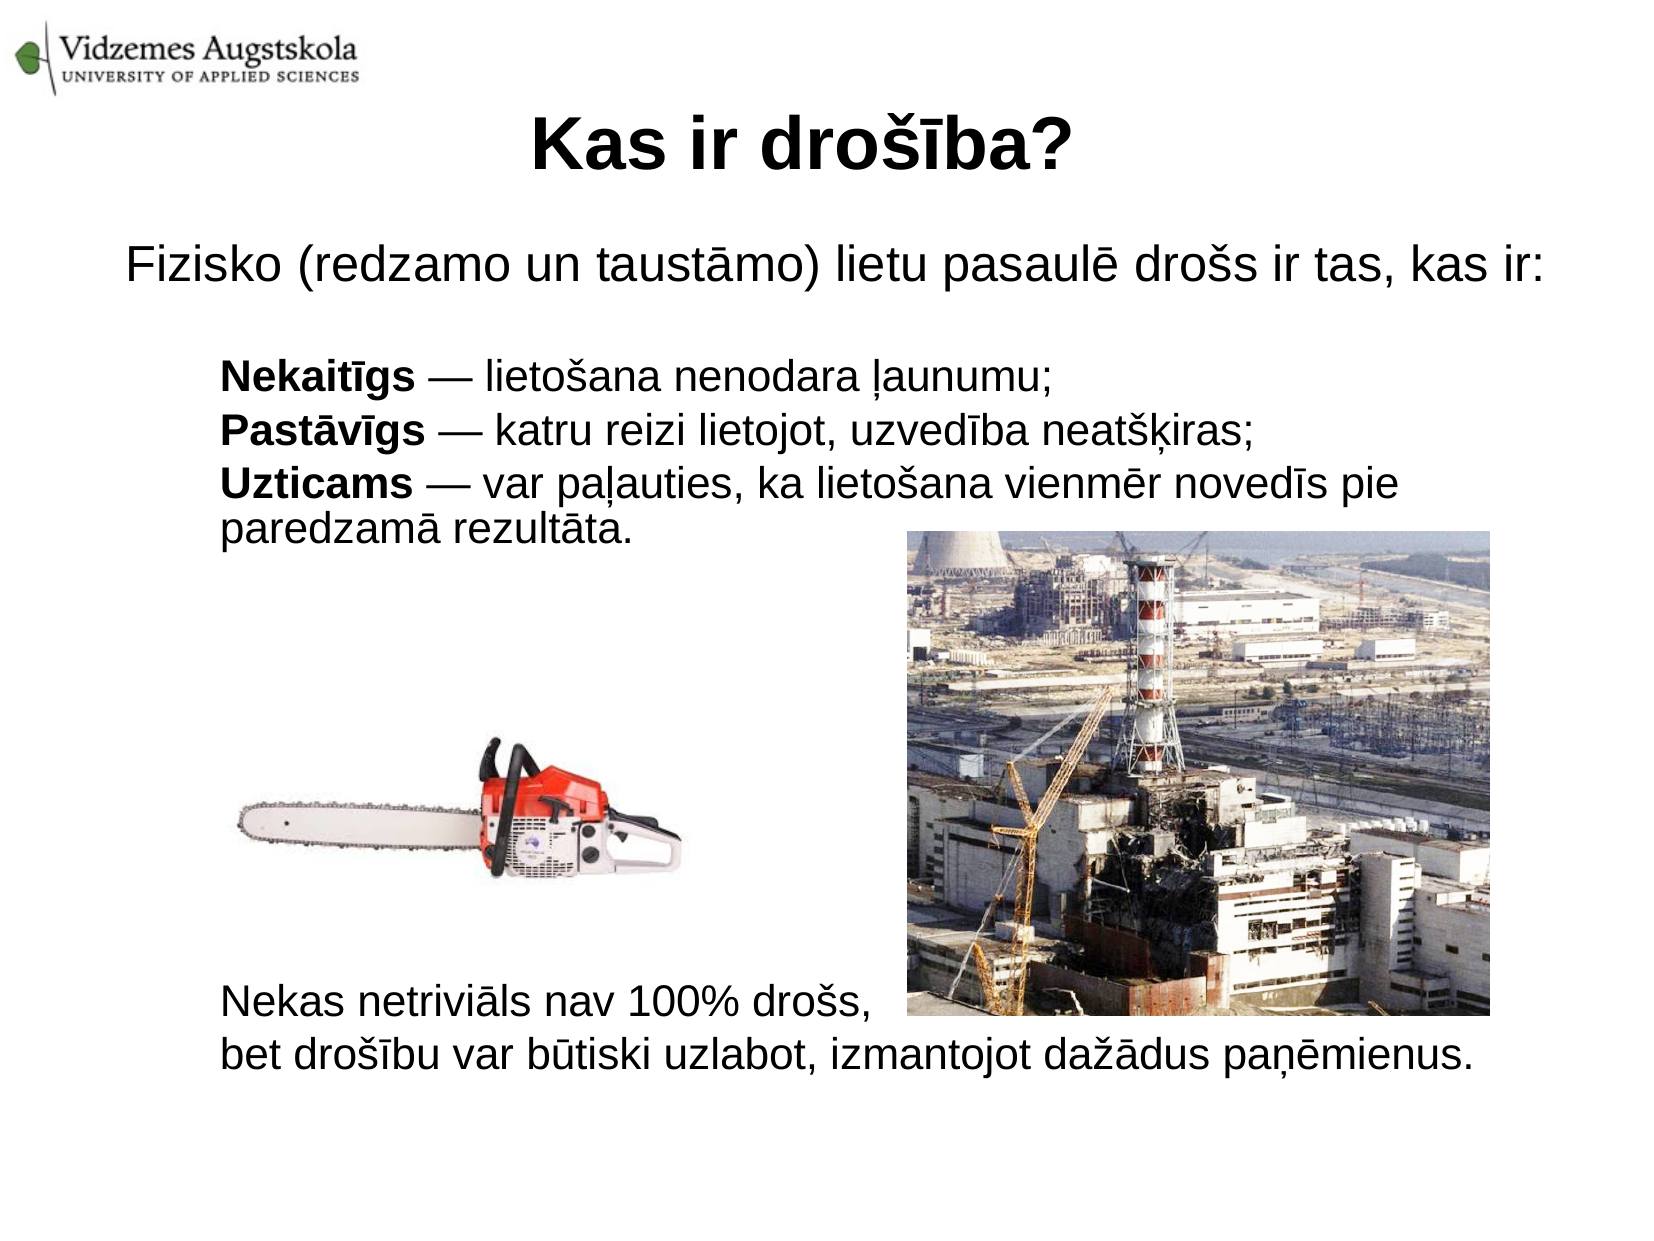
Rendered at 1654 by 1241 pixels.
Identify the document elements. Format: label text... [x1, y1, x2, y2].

picture [907, 531, 1490, 1016]
picture [228, 720, 697, 898]
picture [5, 2, 368, 113]
title Kas ir drošība? [94, 96, 1512, 195]
list Fizisko (redzamo un taustāmo) lietu pasaulē drošs ir tas, kas ir: Nekaitīgs — lietošana nenodara ļaunumu; Pastāvīgs — katru reizi lietojot, uzvedība neatšķiras; Uzticams — var paļauties, ka lietošana vienmēr novedīs pie paredzamā rezultāta. Nekas netriviāls nav 100% drošs, bet drošību var būtiski uzlabot, izmantojot dažādus paņēmienus. [82, 236, 1569, 1107]
